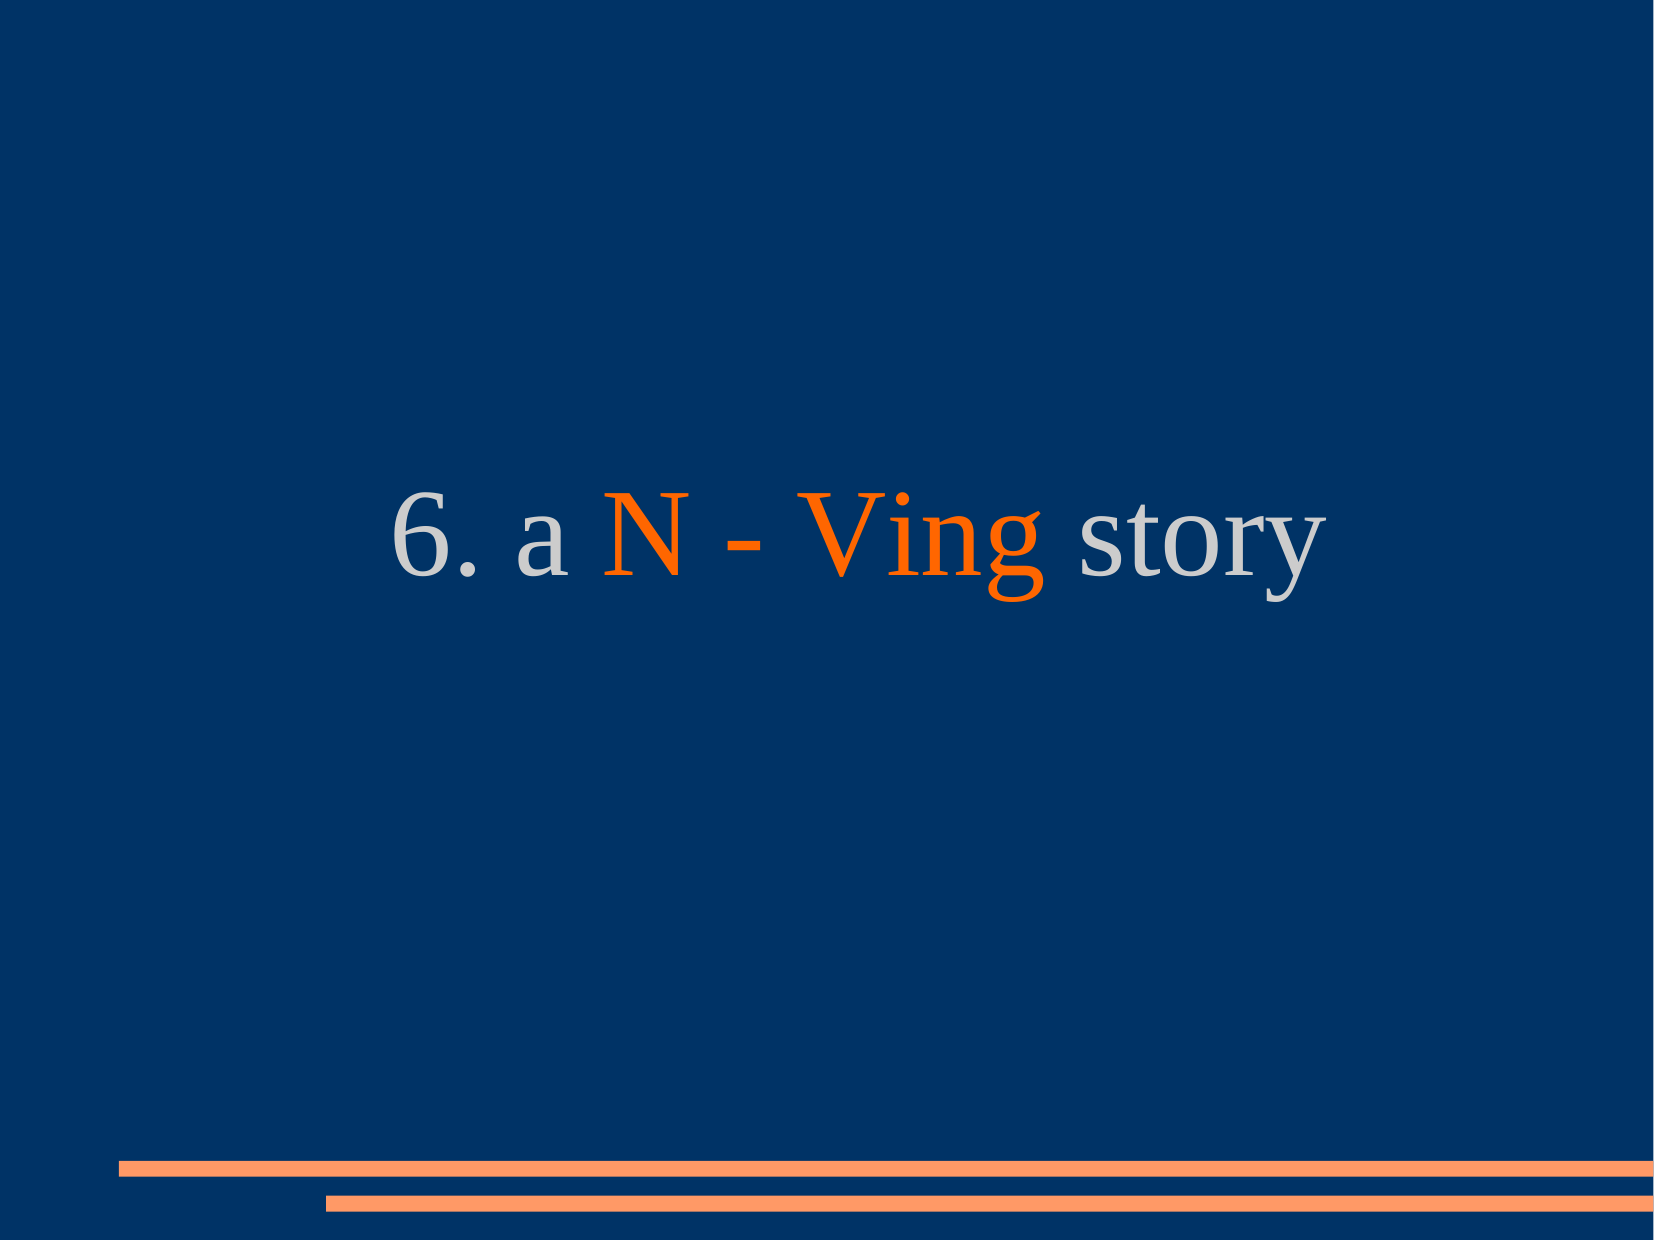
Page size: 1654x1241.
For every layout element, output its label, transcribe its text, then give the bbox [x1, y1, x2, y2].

subtitle 6. a N - Ving story [121, 187, 1561, 1241]
